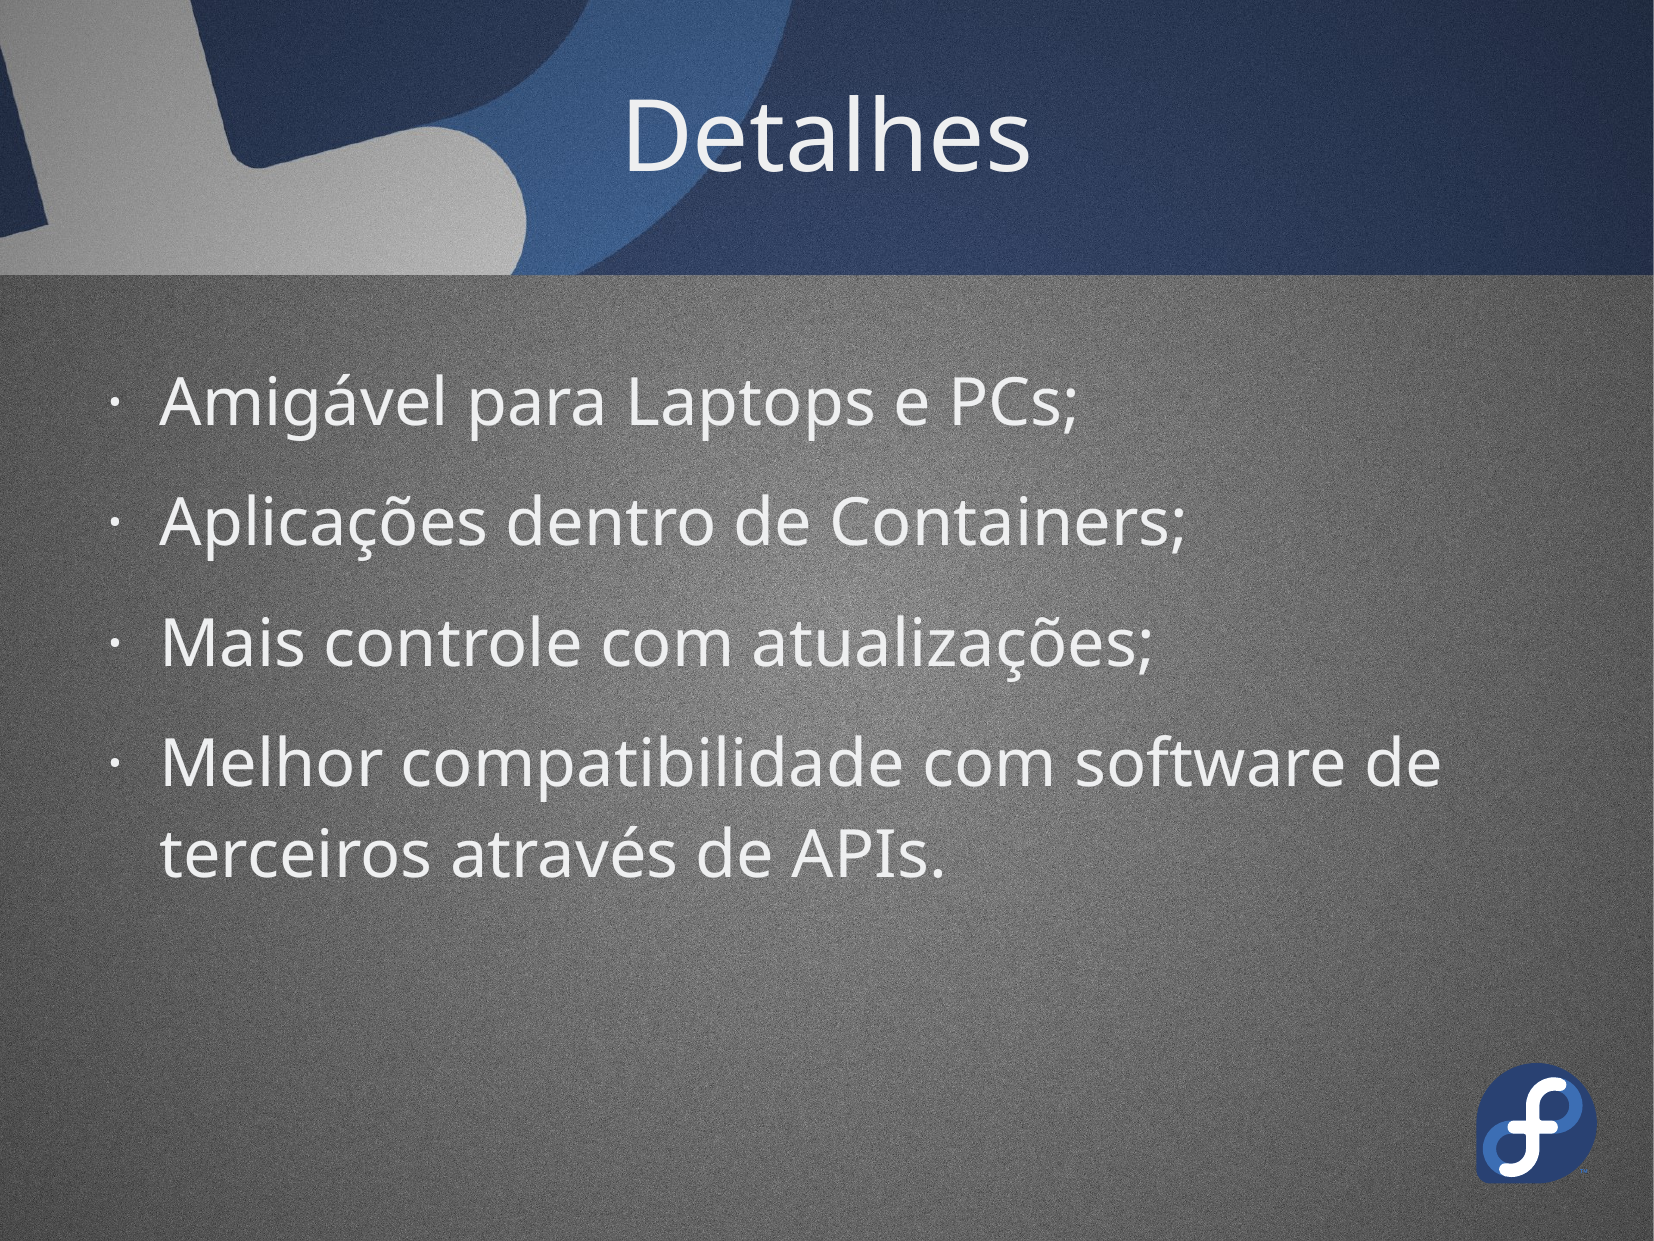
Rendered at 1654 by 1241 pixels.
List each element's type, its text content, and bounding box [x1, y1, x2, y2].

picture [0, 0, 1654, 1241]
list Amigável para Laptops e PCs; Aplicações dentro de Containers; Mais controle com atualizações; Melhor compatibilidade com software de terceiros através de APIs. [88, 354, 1565, 1063]
title Detalhes [88, 29, 1565, 237]
